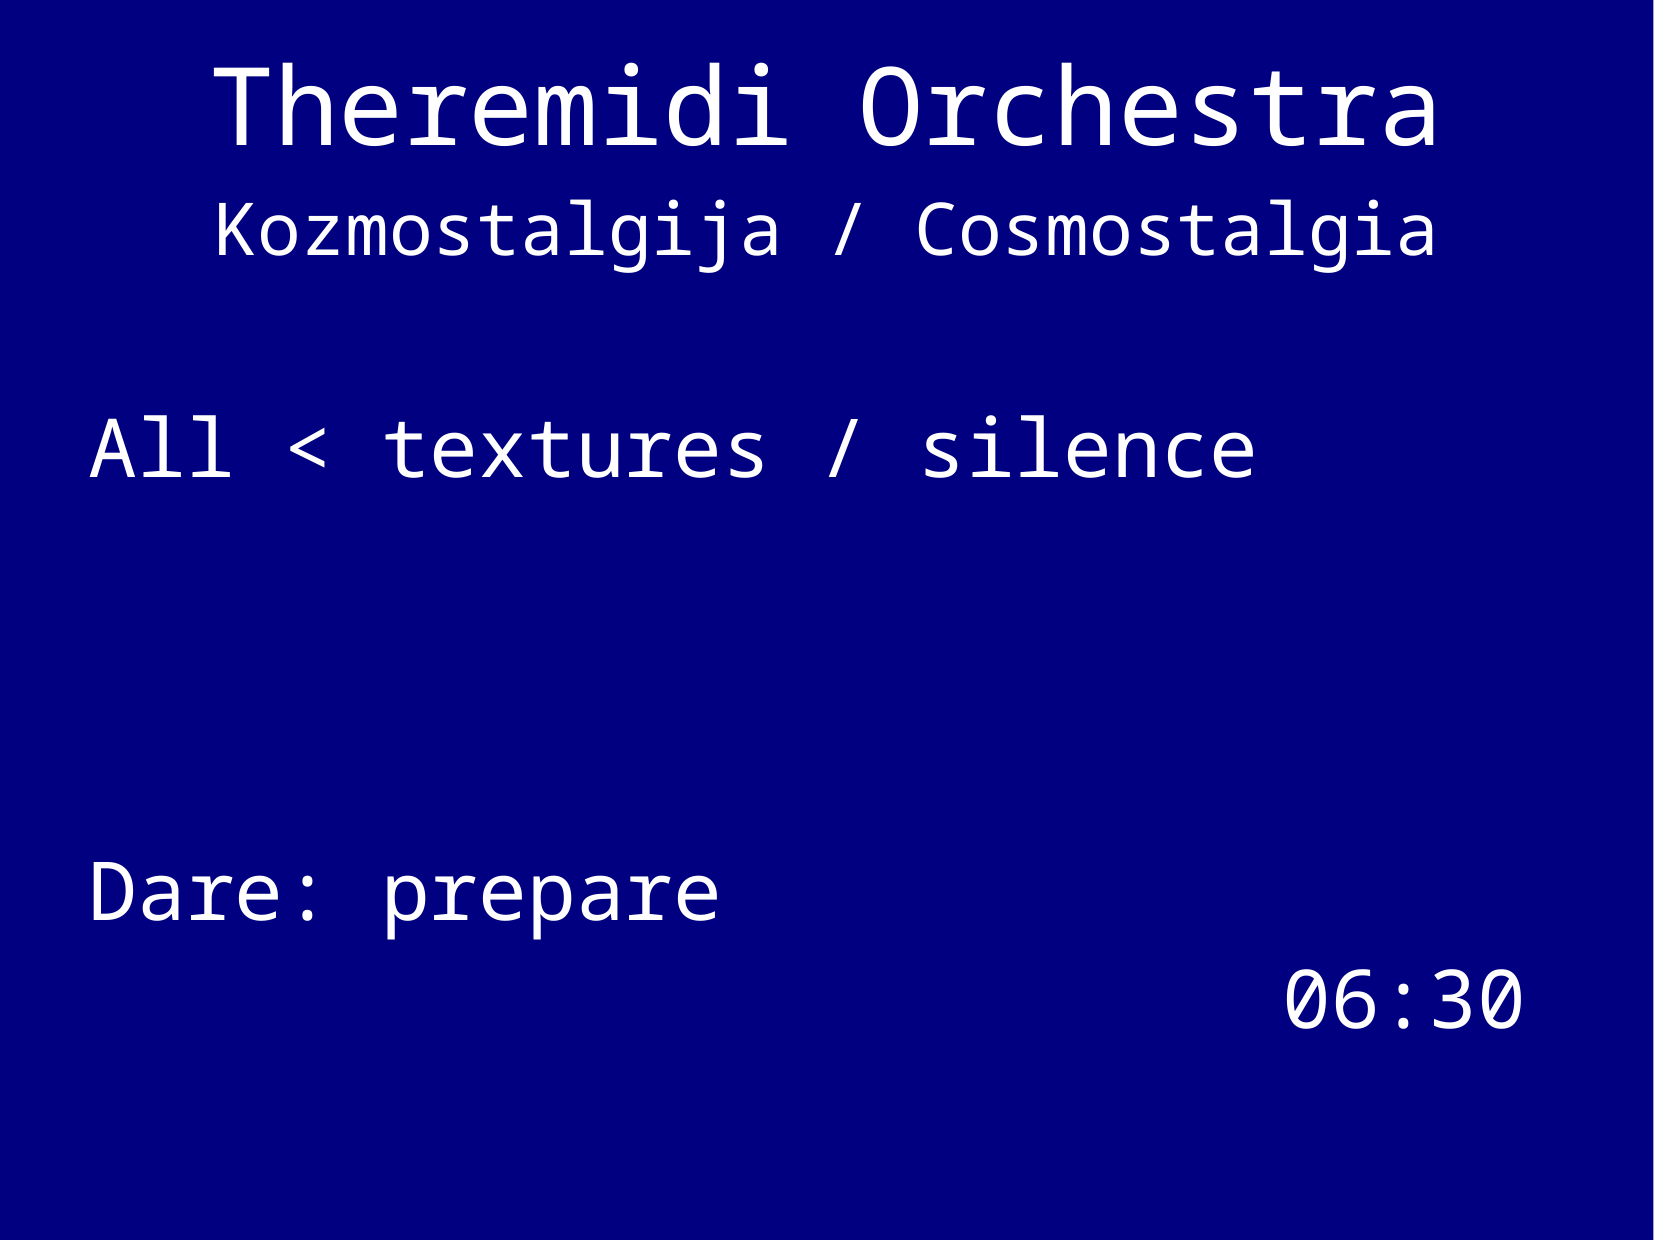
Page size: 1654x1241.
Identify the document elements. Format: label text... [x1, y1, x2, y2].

title Theremidi Orchestra Kozmostalgija / Cosmostalgia [82, 49, 1571, 257]
subtitle All < textures / silence Dare: prepare [88, 272, 1566, 1063]
text_box 06:30 [1282, 900, 1620, 1096]
